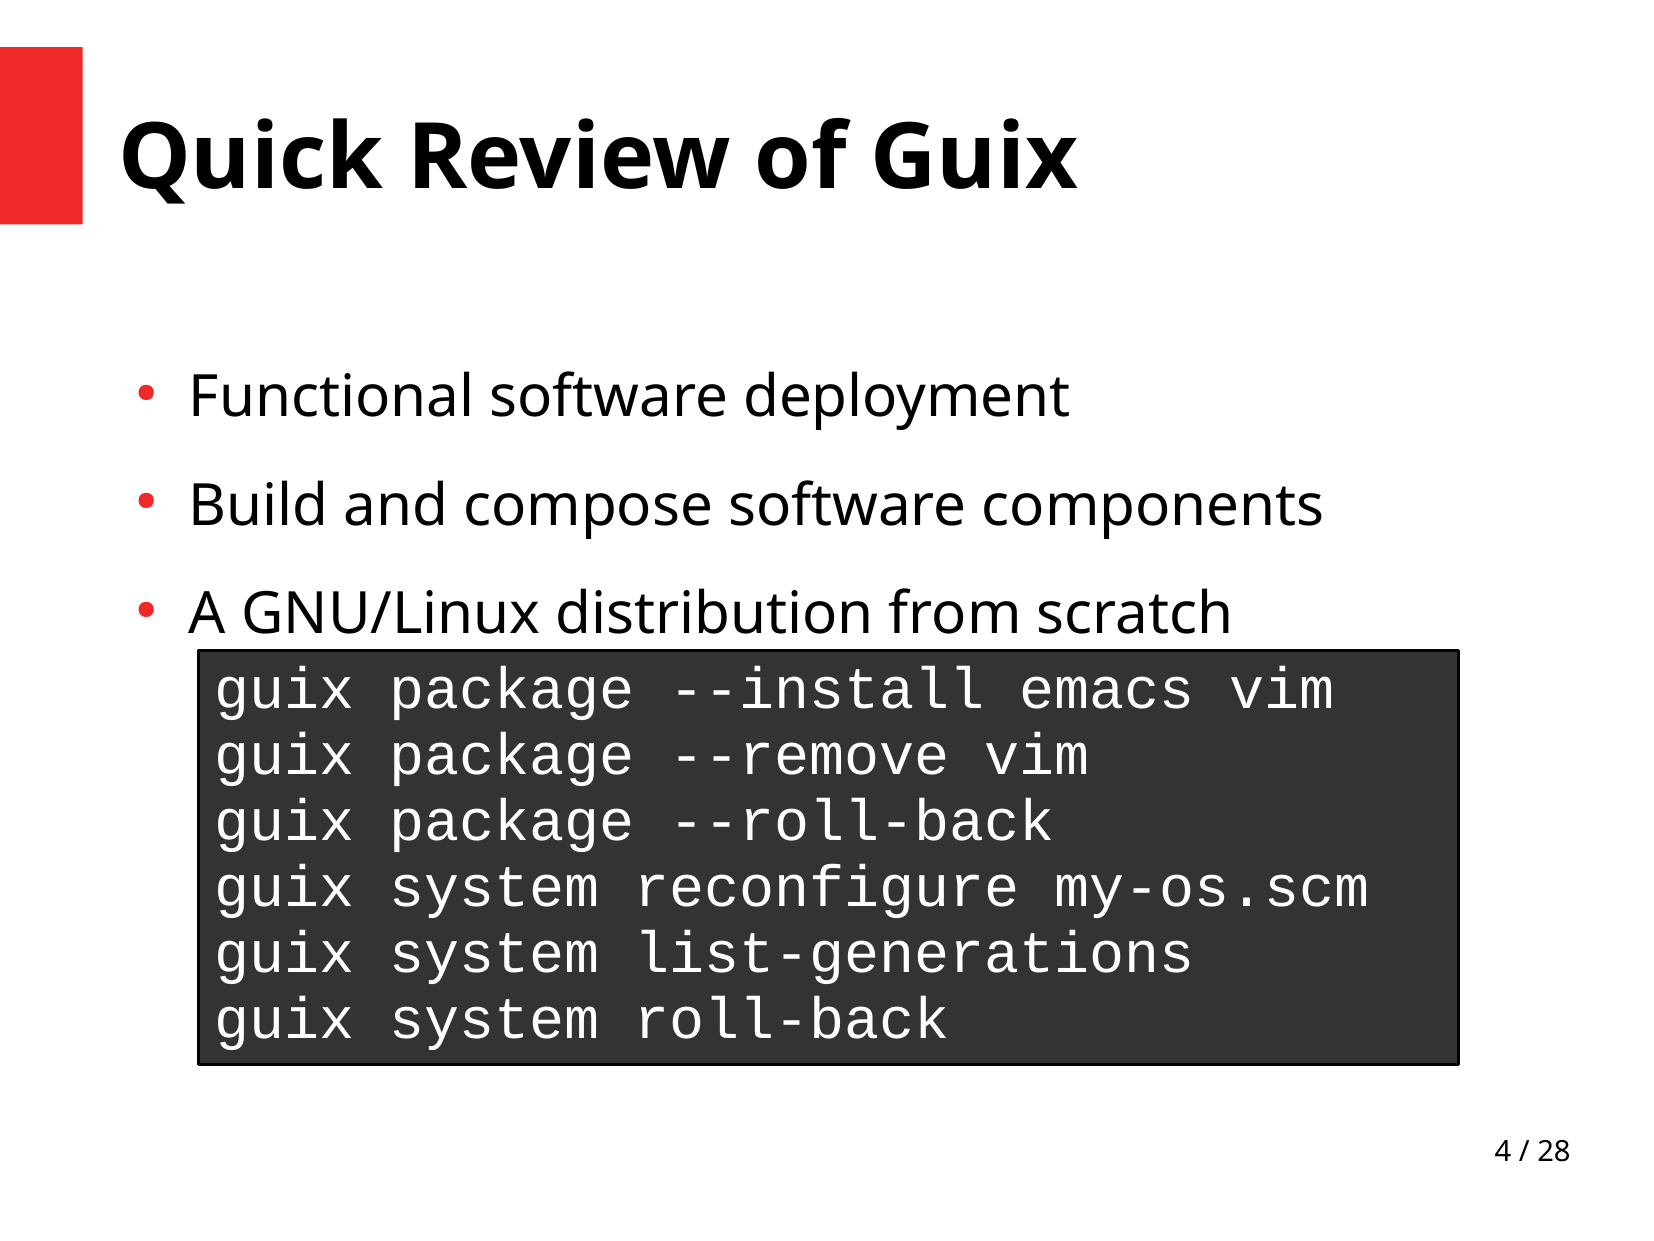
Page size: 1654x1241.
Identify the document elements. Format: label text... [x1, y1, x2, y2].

text_box guix package --install emacs vim guix package --remove vim guix package --roll-back guix system reconfigure my-os.scm guix system list-generations guix system roll-back [198, 650, 1459, 1065]
title Quick Review of Guix [118, 49, 1571, 257]
list Functional software deployment Build and compose software components A GNU/Linux distribution from scratch [118, 354, 1536, 1074]
